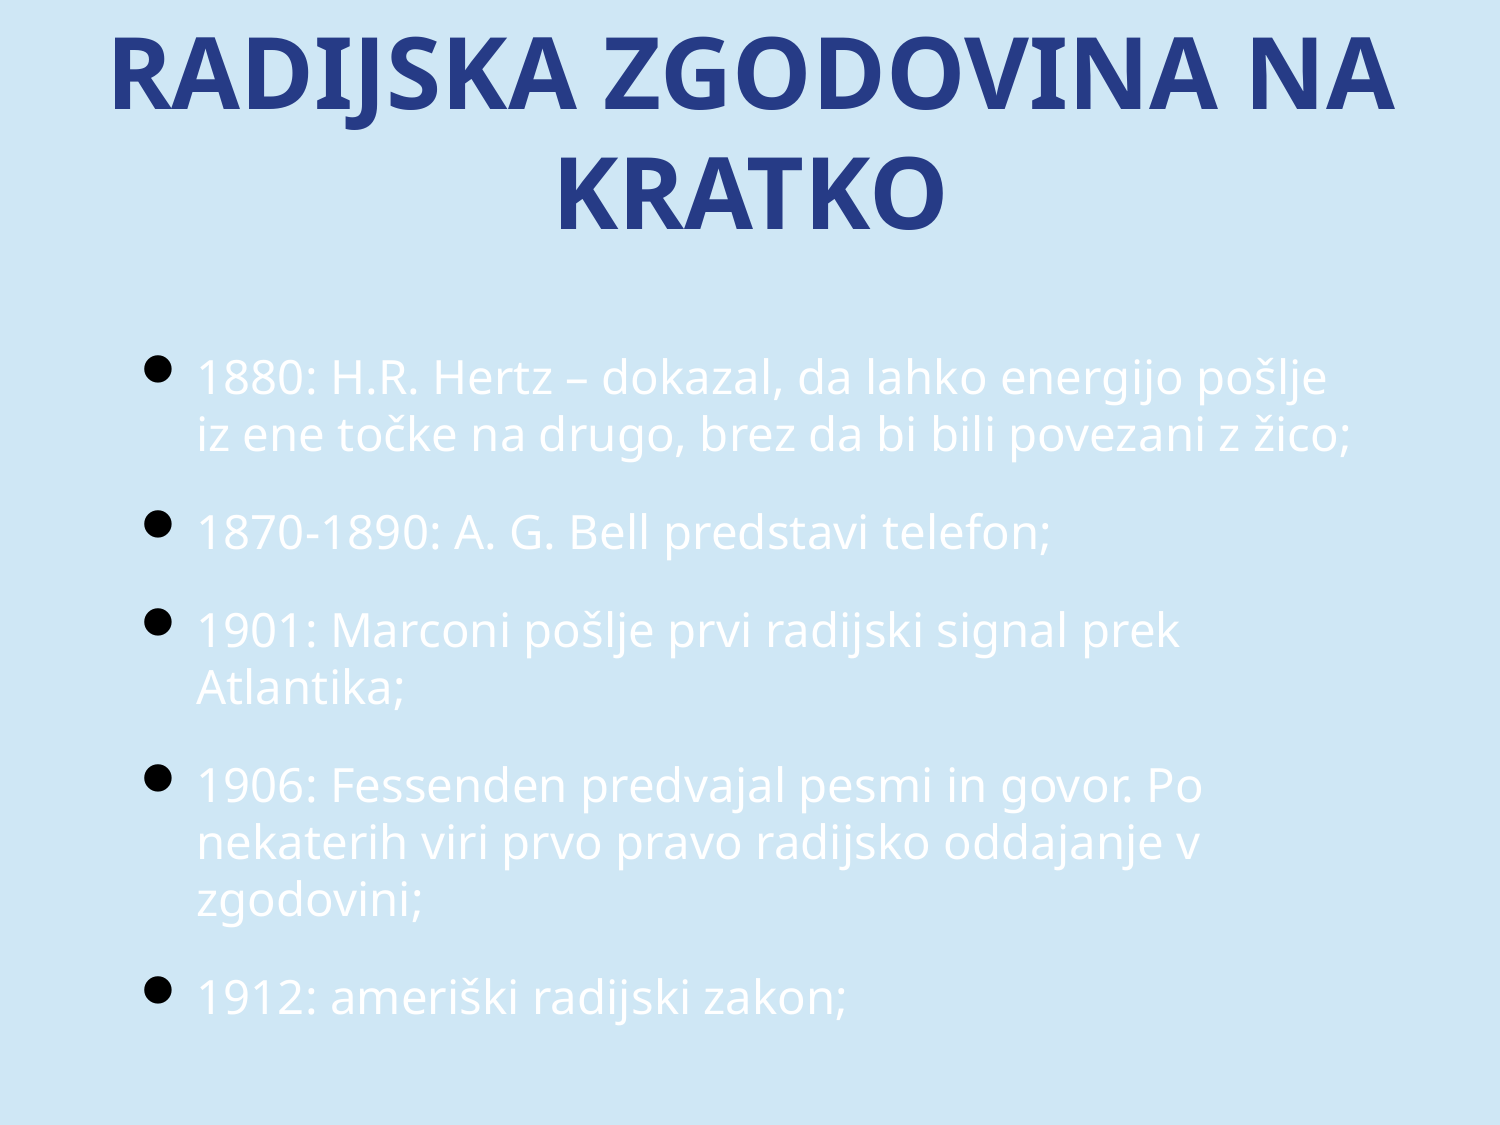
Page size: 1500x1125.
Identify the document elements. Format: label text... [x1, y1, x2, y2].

title RADIJSKA ZGODOVINA NA KRATKO [73, 12, 1428, 246]
list 1880: H.R. Hertz – dokazal, da lahko energijo pošlje iz ene točke na drugo, brez da bi bili povezani z žico; 1870-1890: A. G. Bell predstavi telefon; 1901: Marconi pošlje prvi radijski signal prek Atlantika; 1906: Fessenden predvajal pesmi in govor. Po nekaterih viri prvo pravo radijsko oddajanje v zgodovini; 1912: ameriški radijski zakon; [125, 339, 1375, 1060]
